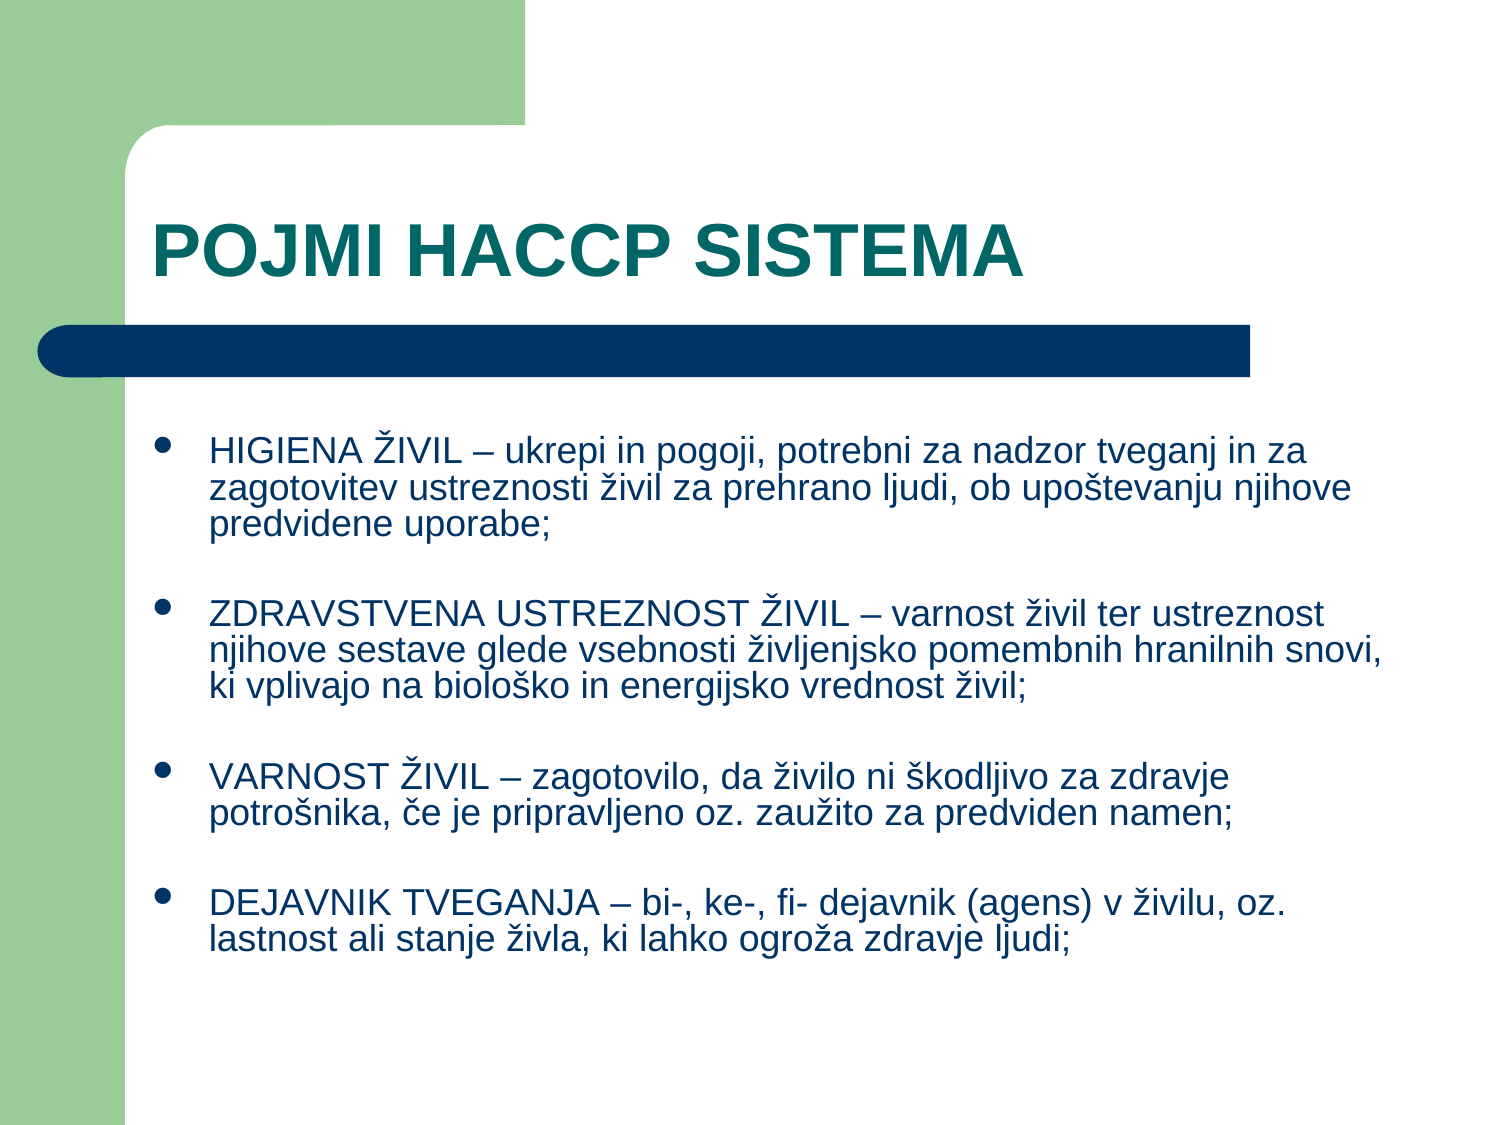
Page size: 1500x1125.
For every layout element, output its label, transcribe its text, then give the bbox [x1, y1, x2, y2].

list HIGIENA ŽIVIL – ukrepi in pogoji, potrebni za nadzor tveganj in za zagotovitev ustreznosti živil za prehrano ljudi, ob upoštevanju njihove predvidene uporabe; ZDRAVSTVENA USTREZNOST ŽIVIL – varnost živil ter ustreznost njihove sestave glede vsebnosti življenjsko pomembnih hranilnih snovi, ki vplivajo na biološko in energijsko vrednost živil; VARNOST ŽIVIL – zagotovilo, da živilo ni škodljivo za zdravje potrošnika, če je pripravljeno oz. zaužito za predviden namen; DEJAVNIK TVEGANJA – bi-, ke-, fi- dejavnik (agens) v živilu, oz. lastnost ali stanje živla, ki lahko ogroža zdravje ljudi; [137, 373, 1436, 1125]
title POJMI HACCP SISTEMA [136, 136, 1414, 301]
